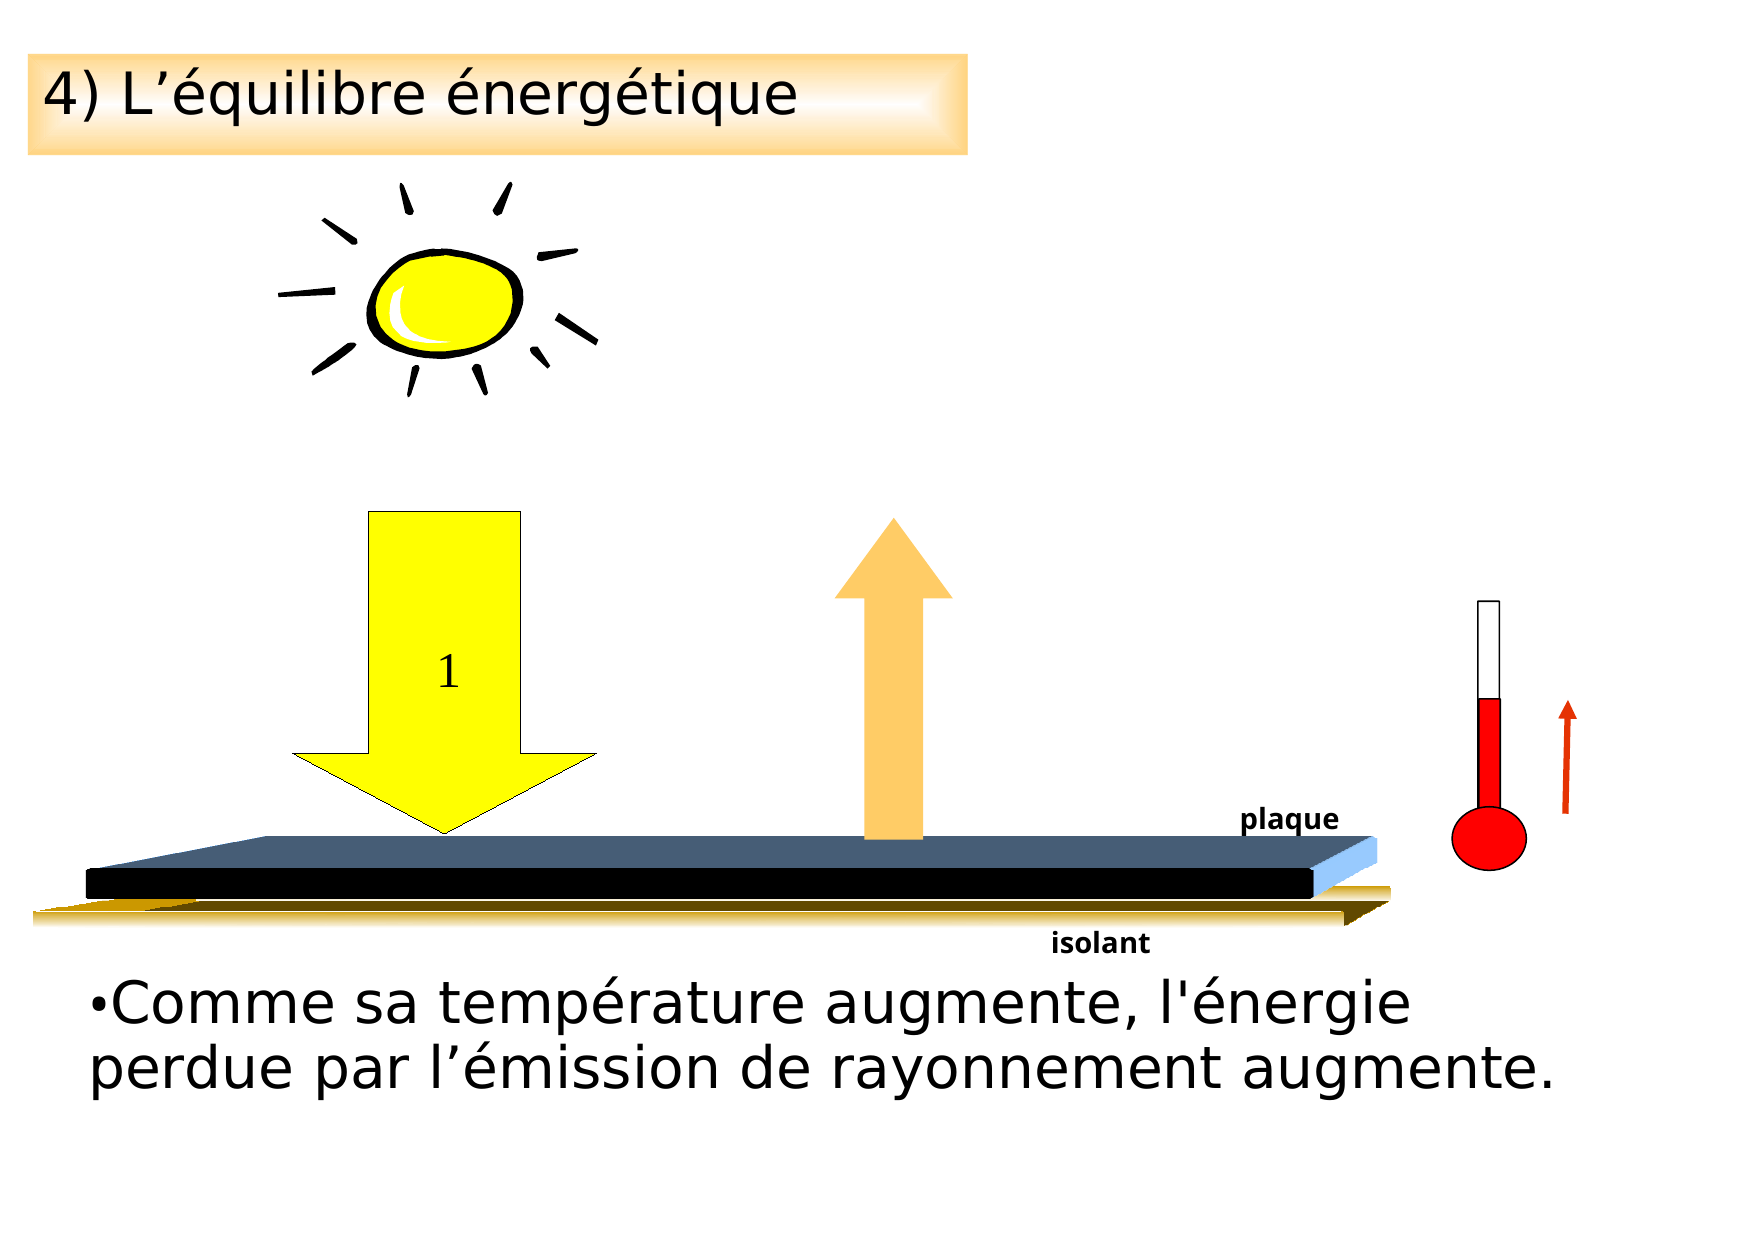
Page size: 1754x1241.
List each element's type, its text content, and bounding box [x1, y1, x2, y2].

text_box isolant [1035, 915, 1288, 990]
text_box [1470, 601, 1527, 871]
text_box [399, 182, 414, 216]
text_box [277, 287, 336, 298]
text_box [311, 342, 357, 376]
text_box [554, 312, 599, 346]
text_box [492, 181, 513, 216]
text_box [292, 511, 597, 834]
text_box [471, 363, 489, 396]
text_box [366, 248, 524, 360]
text_box [407, 365, 420, 398]
text_box [536, 248, 579, 262]
text_box 4) L’équilibre énergétique [27, 53, 967, 155]
picture [21, 826, 1406, 939]
text_box [321, 217, 358, 245]
text_box 1 [428, 642, 470, 707]
text_box [530, 346, 551, 369]
text_box [27, 53, 968, 156]
text_box Comme sa température augmente, l'énergie perdue par l’émission de rayonnement augmente. [73, 963, 1611, 1201]
text_box [834, 517, 953, 840]
text_box plaque [1224, 791, 1477, 866]
